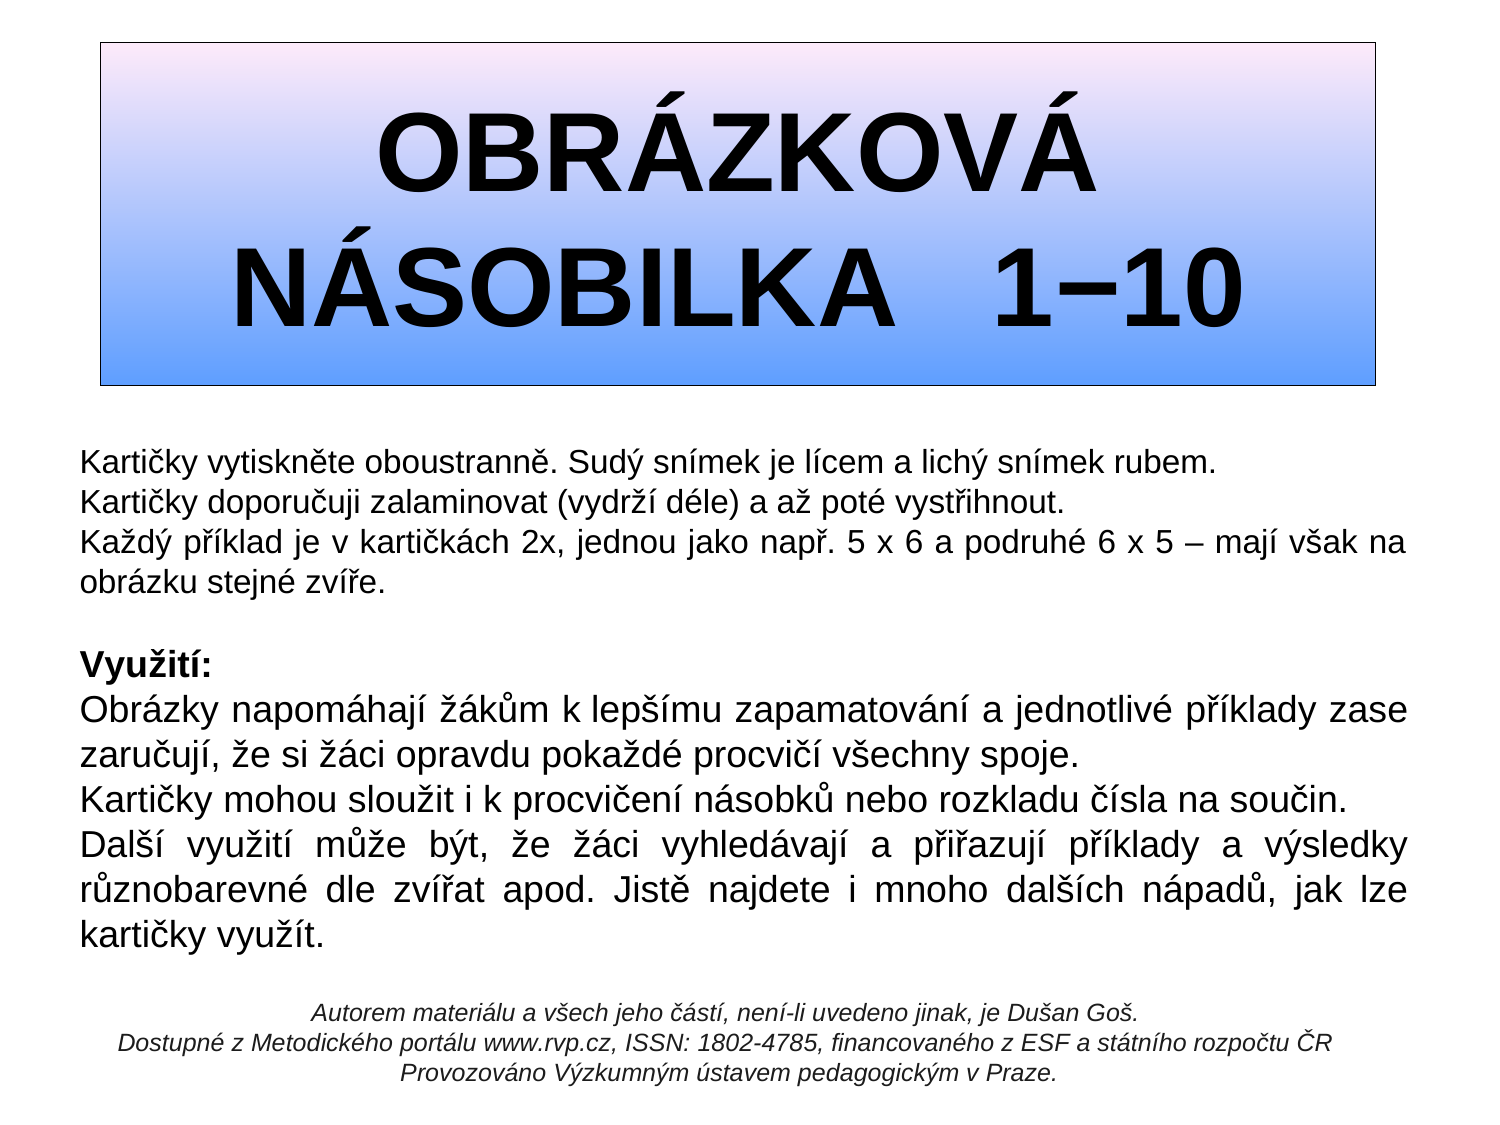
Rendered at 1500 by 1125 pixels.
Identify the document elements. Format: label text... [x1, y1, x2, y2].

text_box Autorem materiálu a všech jeho částí, není-li uvedeno jinak, je Dušan Goš. Dostupné z Metodického portálu www.rvp.cz, ISSN: 1802-4785, financovaného z ESF a státního rozpočtu ČR Provozováno Výzkumným ústavem pedagogickým v Praze. [88, 1011, 1365, 1072]
text_box Kartičky vytiskněte oboustranně. Sudý snímek je lícem a lichý snímek rubem. Kartičky doporučuji zalaminovat (vydrží déle) a až poté vystřihnout. Každý příklad je v kartičkách 2x, jednou jako např. 5 x 6 a podruhé 6 x 5 – mají však na obrázku stejné zvíře. Využití: Obrázky napomáhají žákům k lepšímu zapamatování a jednotlivé příklady zase zaručují, že si žáci opravdu pokaždé procvičí všechny spoje. Kartičky mohou sloužit i k procvičení násobků nebo rozkladu čísla na součin. Další využití může být, že žáci vyhledávají a přiřazují příklady a výsledky různobarevné dle zvířat apod. Jistě najdete i mnoho dalších nápadů, jak lze kartičky využít. [64, 432, 1424, 963]
title OBRÁZKOVÁ NÁSOBILKA 1−10 [100, 42, 1376, 386]
